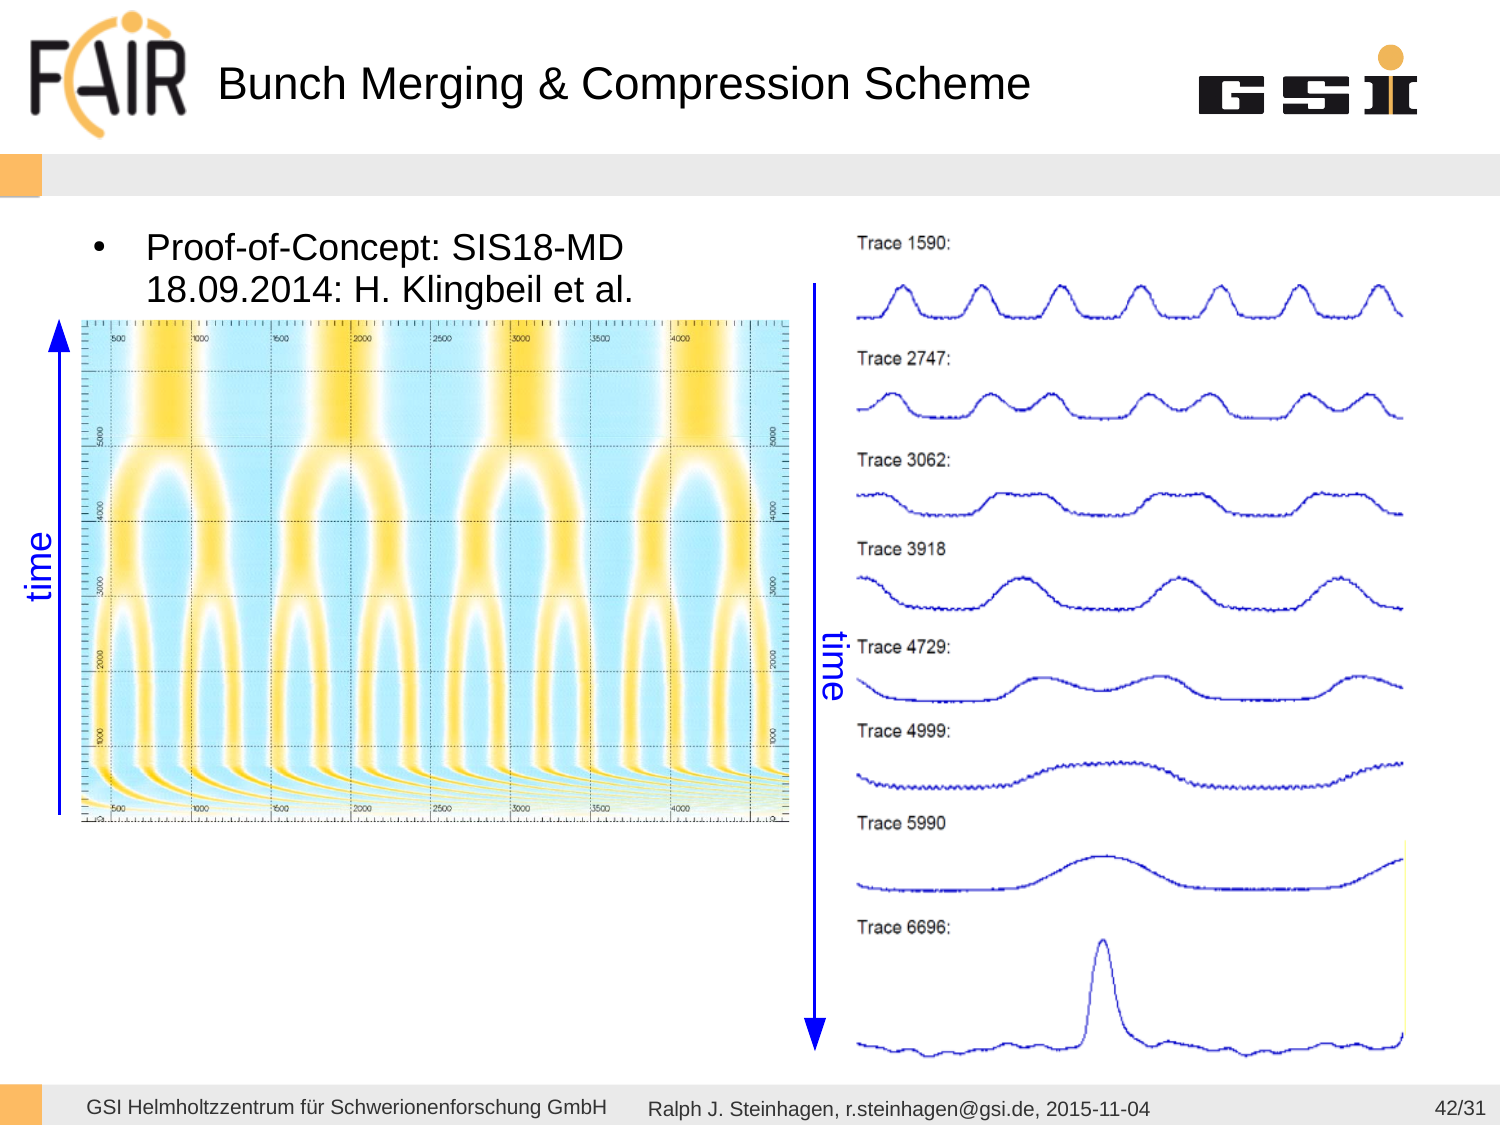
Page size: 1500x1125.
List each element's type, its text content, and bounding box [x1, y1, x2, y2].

list Proof-of-Concept: SIS18-MD 18.09.2014: H. Klingbeil et al. [75, 226, 756, 1050]
picture [1197, 42, 1419, 117]
picture [846, 226, 1406, 1067]
title Bunch Merging & Compression Scheme [217, 20, 1109, 147]
picture [79, 318, 792, 824]
picture [30, 9, 187, 141]
